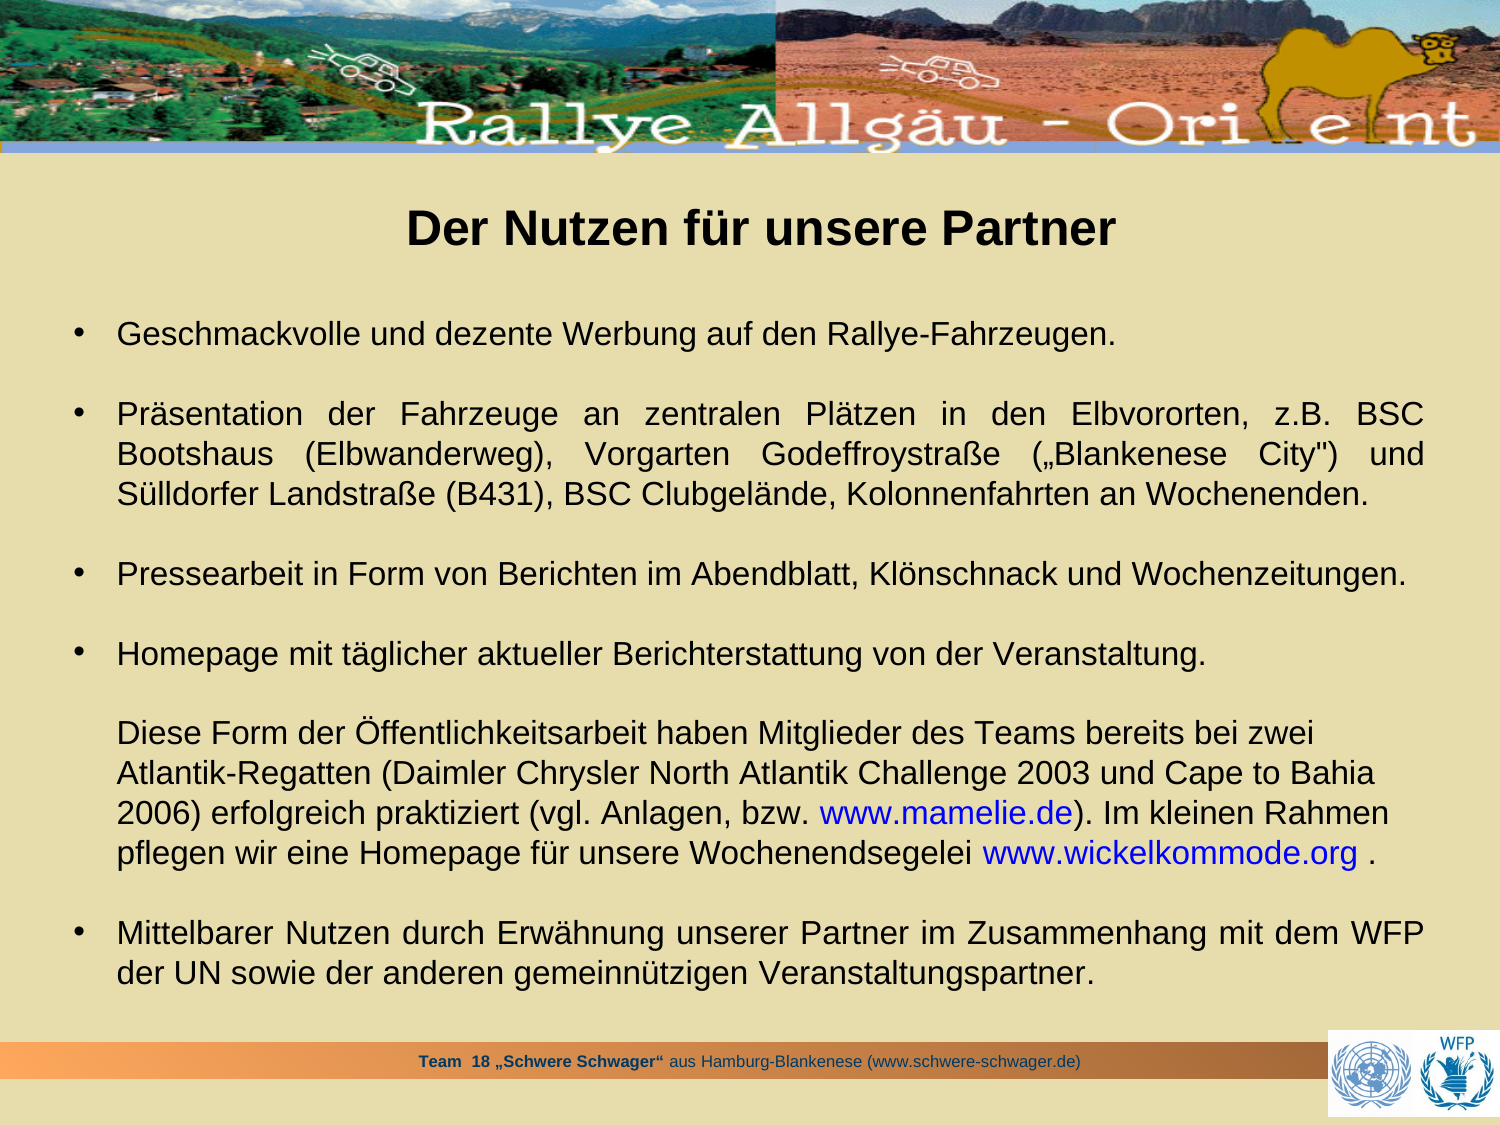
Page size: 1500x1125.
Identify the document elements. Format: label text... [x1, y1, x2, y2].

text_box Der Nutzen für unsere Partner [70, 187, 1454, 263]
picture [0, 0, 1500, 153]
text_box Geschmackvolle und dezente Werbung auf den Rallye-Fahrzeugen. Präsentation der Fahrzeuge an zentralen Plätzen in den Elbvororten, z.B. BSC Bootshaus (Elbwanderweg), Vorgarten Godeffroystraße („Blankenese City") und Sülldorfer Landstraße (B431), BSC Clubgelände, Kolonnenfahrten an Wochenenden. Pressearbeit in Form von Berichten im Abendblatt, Klönschnack und Wochenzeitungen. Homepage mit täglicher aktueller Berichterstattung von der Veranstaltung. Diese Form der Öffentlichkeitsarbeit haben Mitglieder des Teams bereits bei zwei Atlantik-Regatten (Daimler Chrysler North Atlantik Challenge 2003 und Cape to Bahia 2006) erfolgreich praktiziert (vgl. Anlagen, bzw. www.mamelie.de). Im kleinen Rahmen pflegen wir eine Homepage für unsere Wochenendsegelei www.wickelkommode.org . Mittelbarer Nutzen durch Erwähnung unserer Partner im Zusammenhang mit dem WFP der UN sowie der anderen gemeinnützigen Veranstaltungspartner. [58, 304, 1442, 999]
picture [1328, 1030, 1500, 1117]
